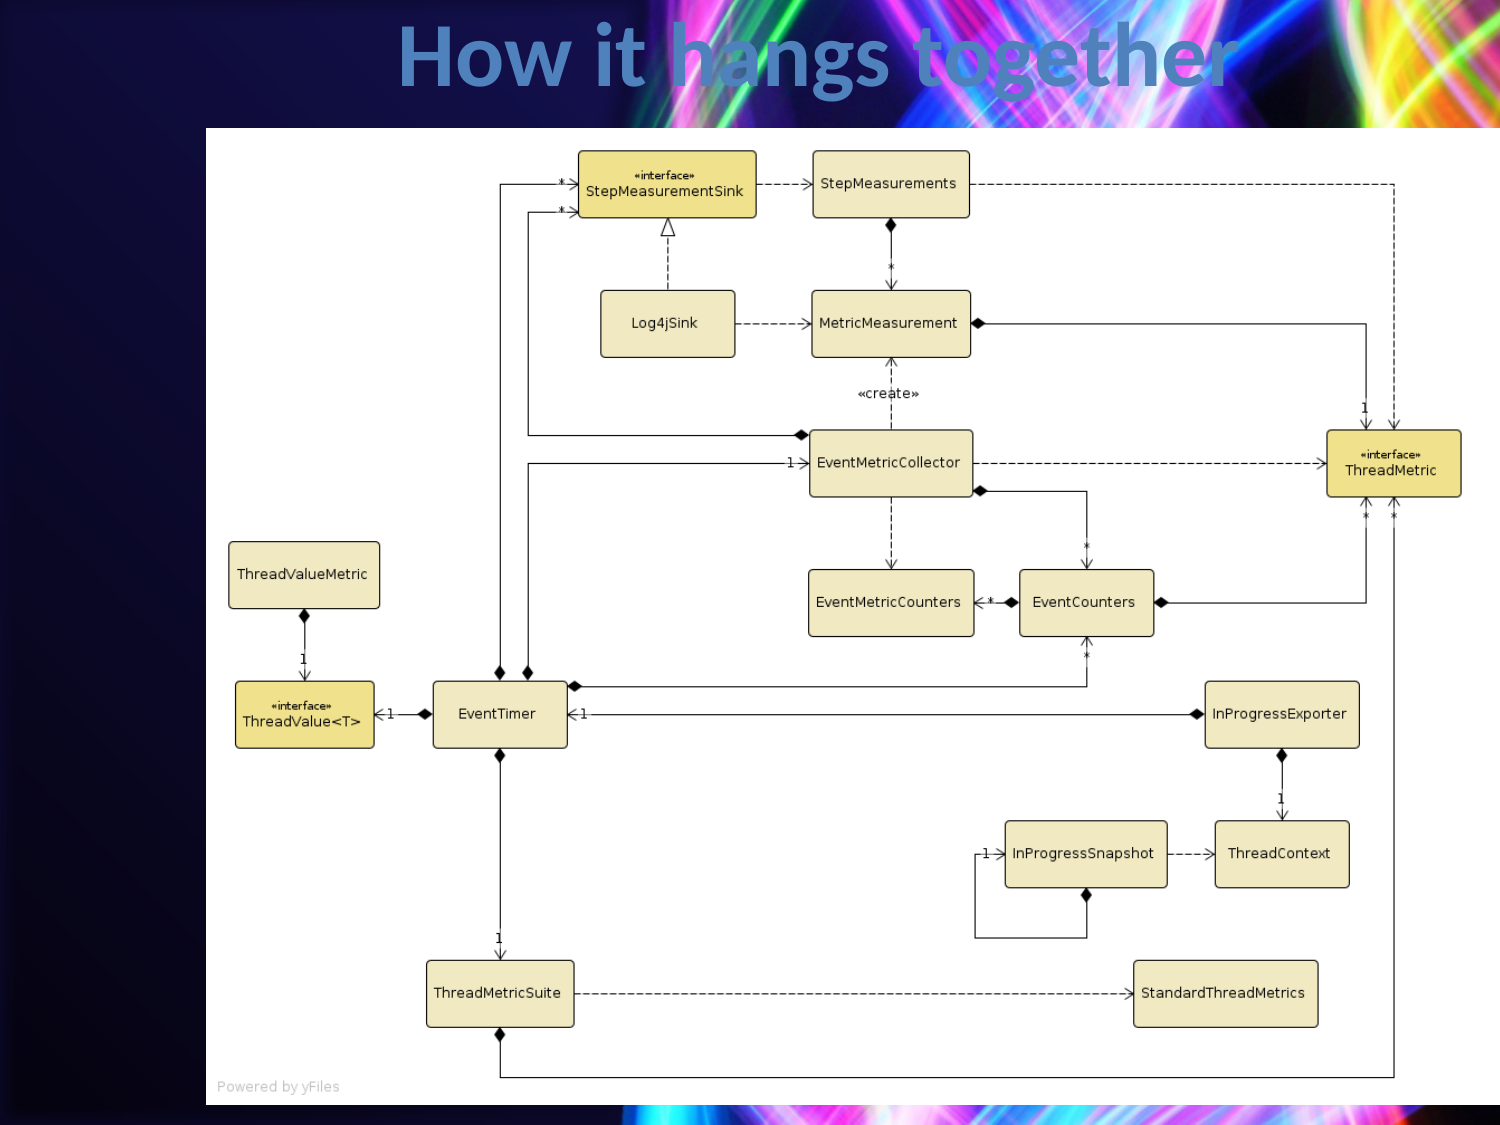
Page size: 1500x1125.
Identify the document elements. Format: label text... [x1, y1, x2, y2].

picture [0, 0, 1500, 1125]
title How it hangs together [213, 9, 1425, 119]
